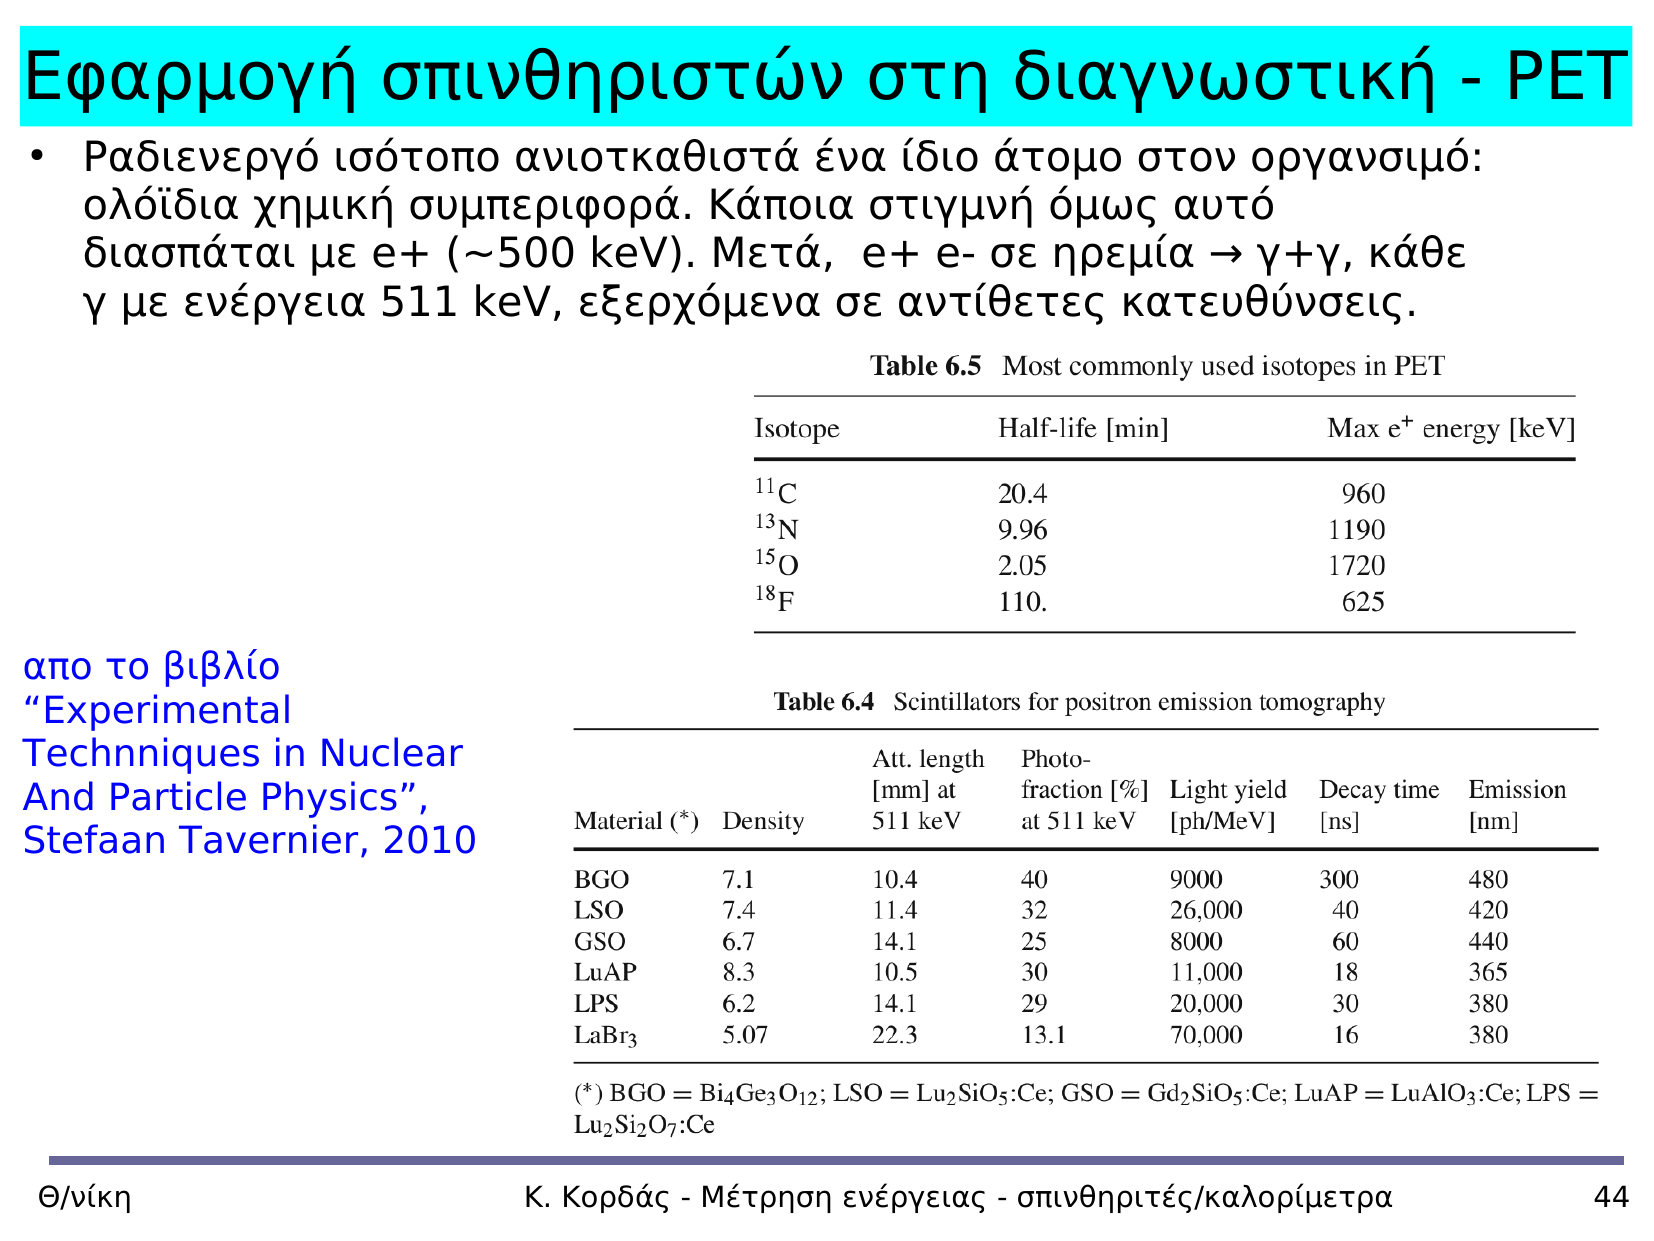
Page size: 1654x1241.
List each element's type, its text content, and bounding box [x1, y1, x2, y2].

picture [562, 674, 1616, 1144]
text_box απο το βιβλίο “Experimental Technniques in Nuclear And Particle Physics”, Stefaan Tavernier, 2010 [7, 637, 486, 873]
picture [750, 337, 1586, 646]
list Ραδιενεργό ισότοπο ανιοτκαθιστά ένα ίδιο άτομο στον οργανσιμό: ολόϊδια χημική συμπεριφορά. Κάποια στιγμνή όμως αυτό διασπάται με e+ (~500 keV). Μετά, e+ e- σε ηρεμία → γ+γ, κάθε γ με ενέργεια 511 keV, εξερχόμενα σε αντίθετες κατευθύνσεις. [11, 132, 1500, 1109]
title Εφαρμογή σπινθηριστών στη διαγνωστική - PET [19, 25, 1633, 127]
